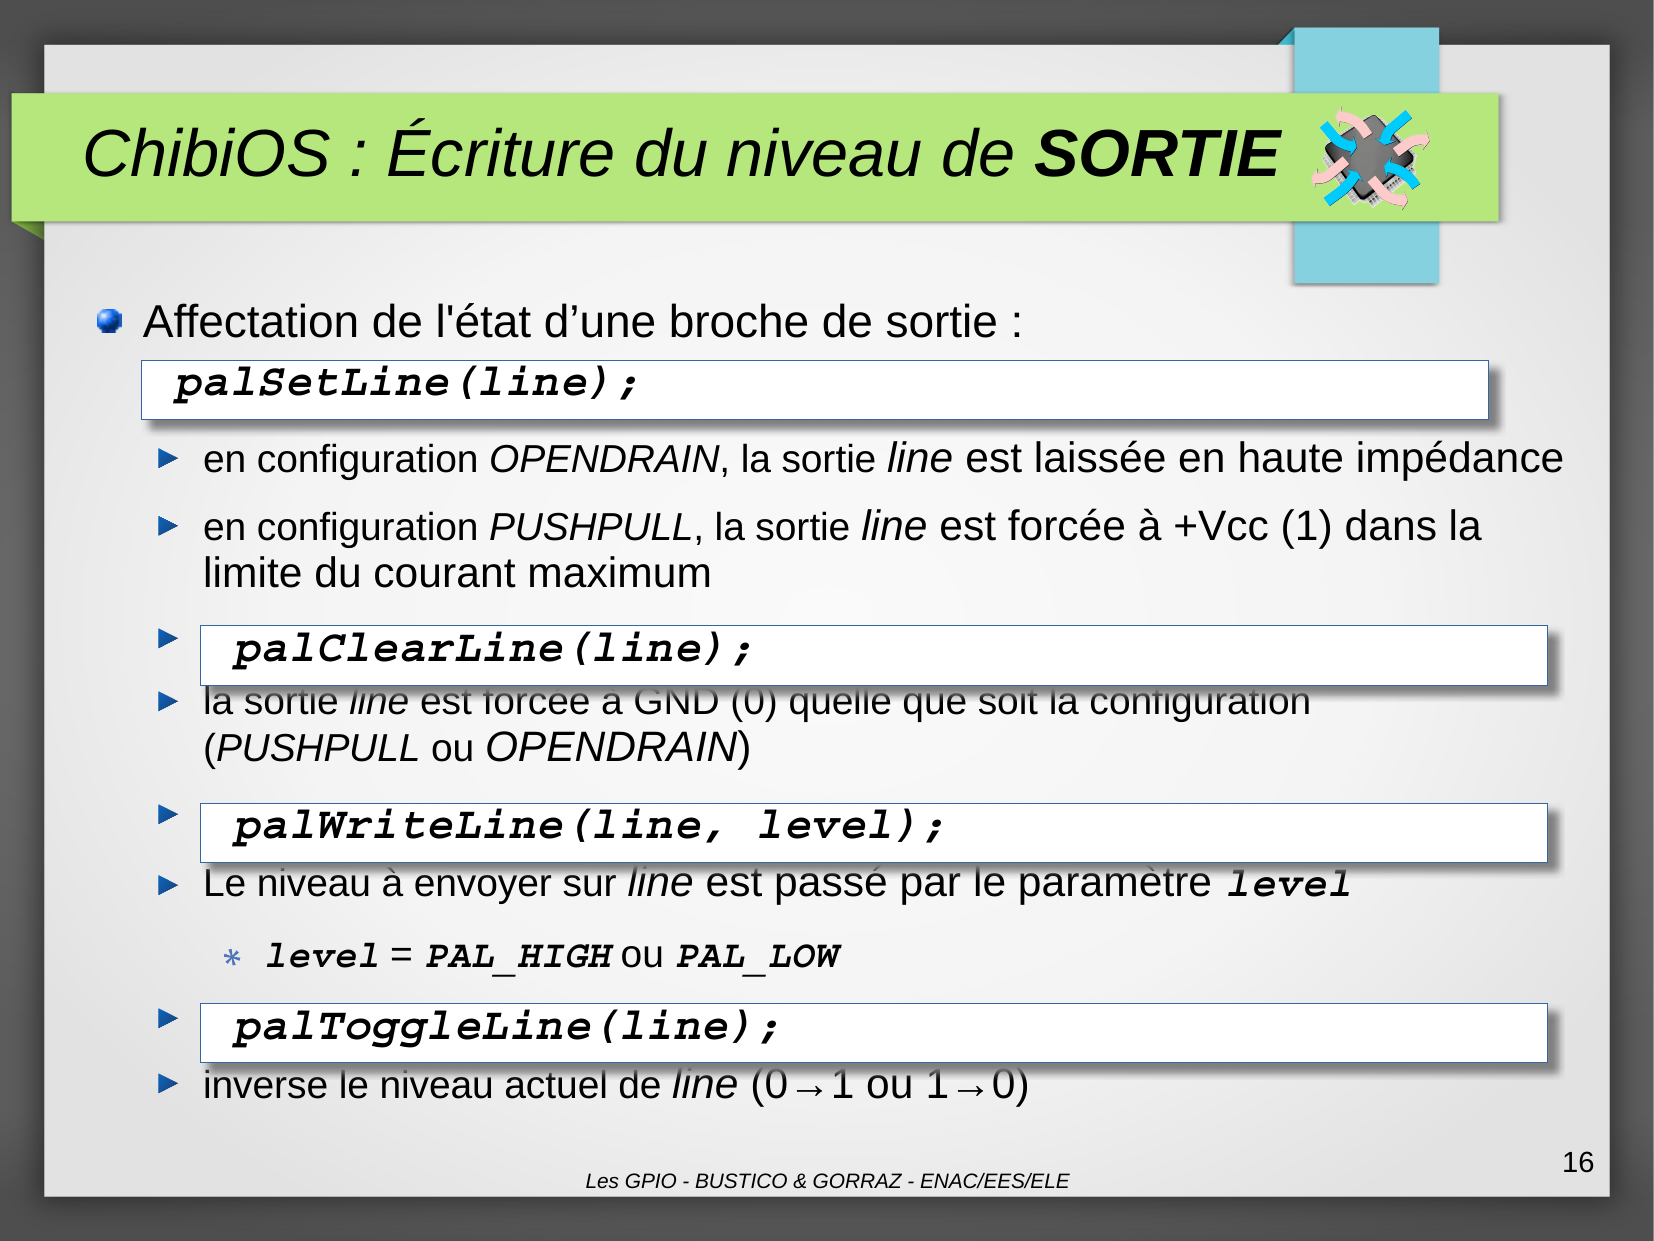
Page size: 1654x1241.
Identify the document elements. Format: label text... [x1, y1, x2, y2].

text_box palWriteLine(line, level); [200, 803, 1548, 863]
title ChibiOS : Écriture du niveau de SORTIE [82, 78, 1300, 229]
list Affectation de l'état d’une broche de sortie : en configuration OPENDRAIN, la sortie line est laissée en haute impédance en configuration PUSHPULL, la sortie line est forcée à +Vcc (1) dans la limite du courant maximum la sortie line est forcée à GND (0) quelle que soit la configuration (PUSHPULL ou OPENDRAIN) Le niveau à envoyer sur line est passé par le paramètre level level = PAL_HIGH ou PAL_LOW inverse le niveau actuel de line (0→1 ou 1→0) [82, 295, 1571, 1134]
text_box palSetLine(line); [141, 360, 1489, 420]
picture [0, 0, 1654, 1241]
text_box palToggleLine(line); [200, 1003, 1548, 1063]
text_box palClearLine(line); [200, 625, 1548, 686]
